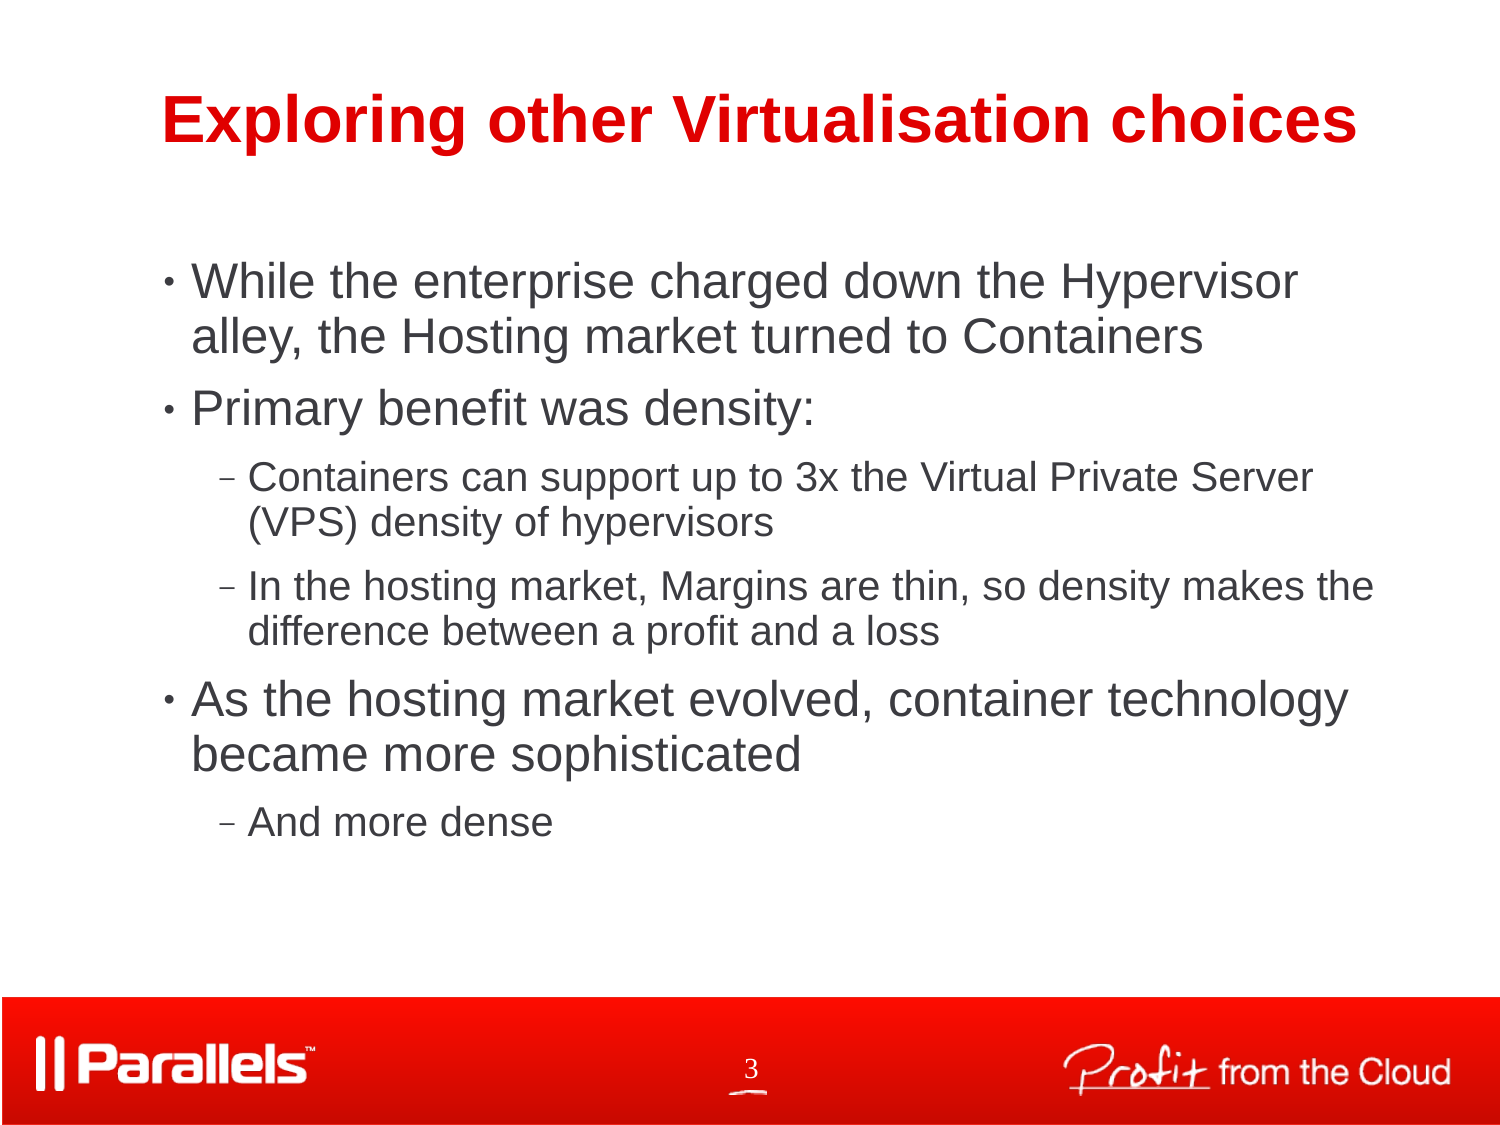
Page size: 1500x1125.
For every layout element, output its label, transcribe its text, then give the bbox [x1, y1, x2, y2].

picture [1049, 1033, 1465, 1096]
title Exploring other Virtualisation choices [161, 41, 1383, 205]
list While the enterprise charged down the Hypervisor alley, the Hosting market turned to Containers Primary benefit was density: Containers can support up to 3x the Virtual Private Server (VPS) density of hypervisors In the hosting market, Margins are thin, so density makes the difference between a profit and a loss As the hosting market evolved, container technology became more sophisticated And more dense [163, 254, 1404, 908]
picture [727, 1090, 767, 1095]
picture [36, 1034, 318, 1091]
